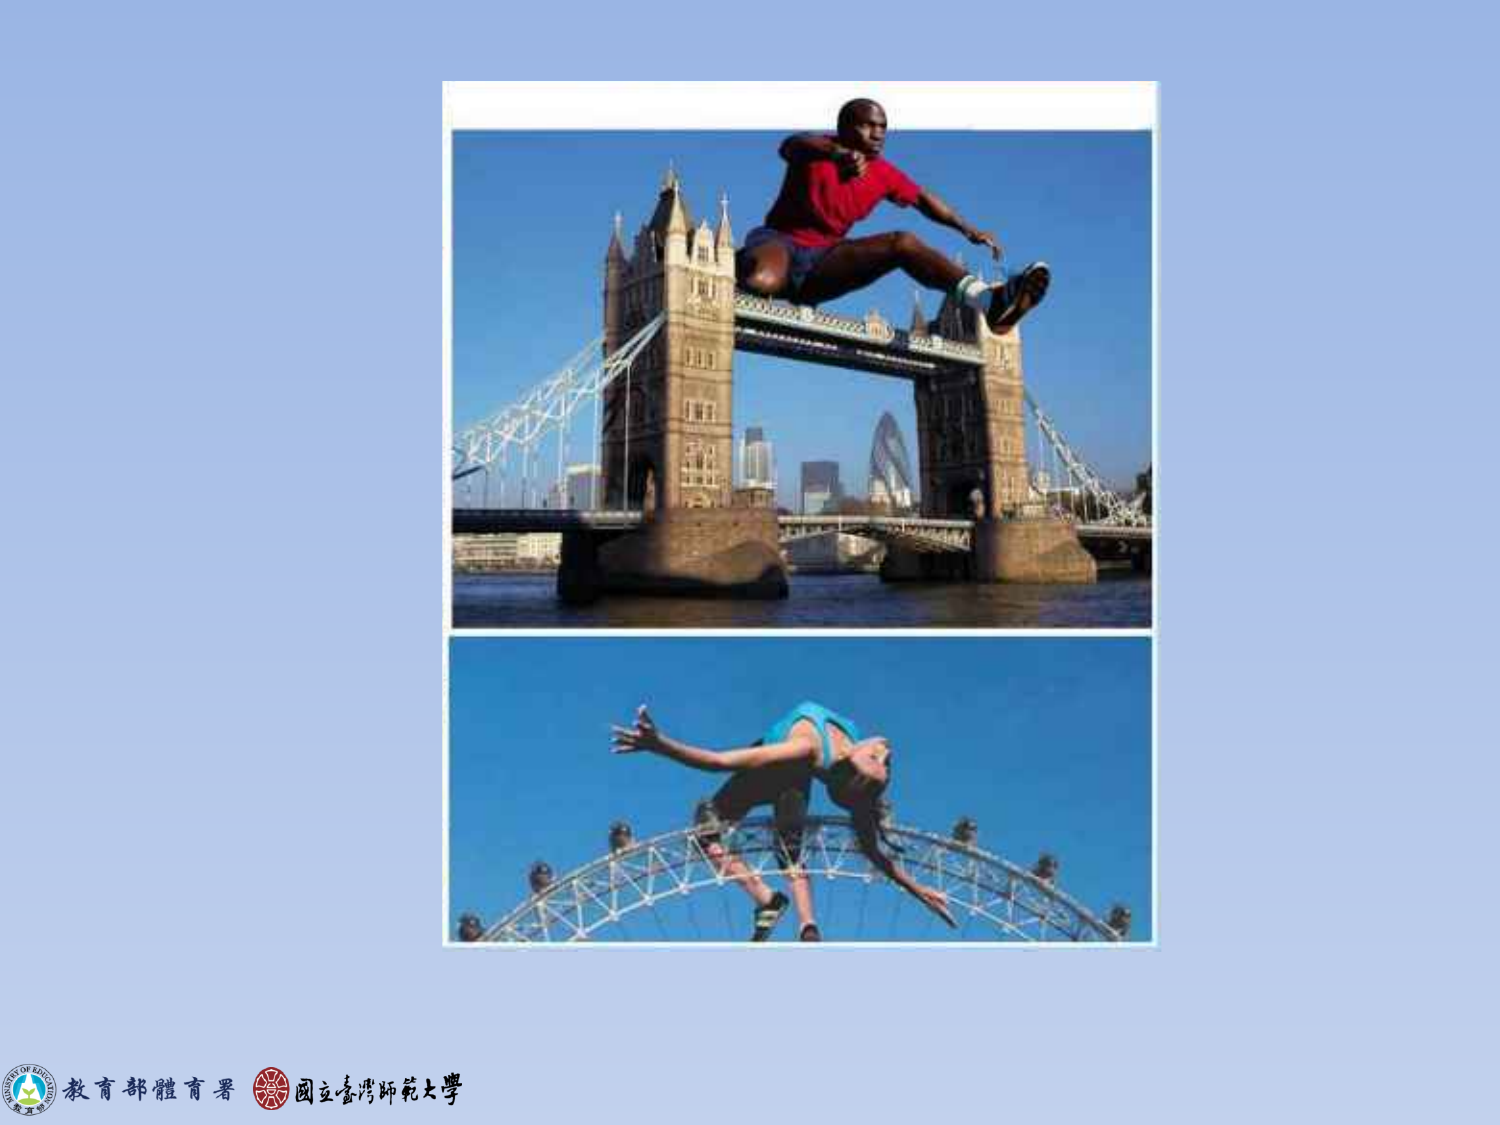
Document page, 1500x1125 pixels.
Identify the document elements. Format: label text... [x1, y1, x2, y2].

picture [442, 81, 1162, 952]
title 看到 2 [75, 45, 1426, 233]
